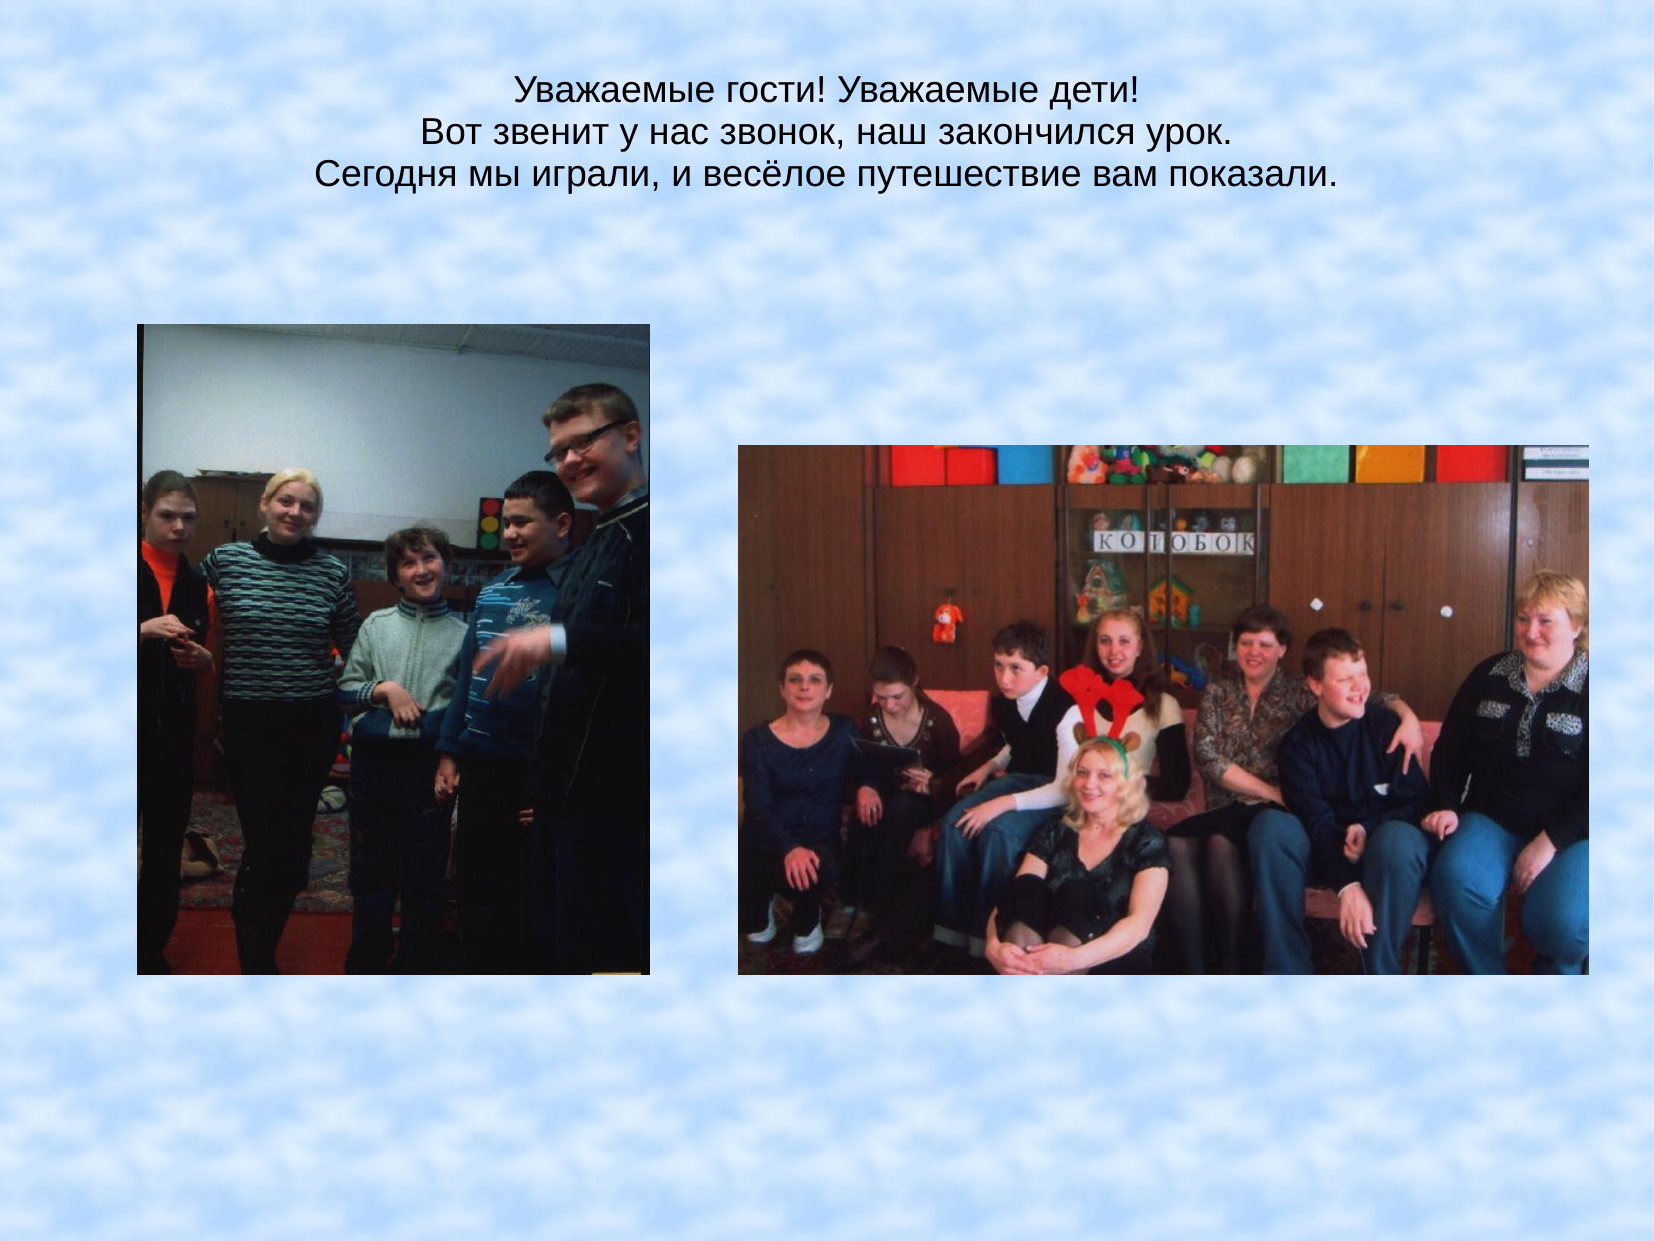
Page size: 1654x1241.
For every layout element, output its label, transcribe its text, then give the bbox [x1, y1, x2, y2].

subtitle Уважаемые гости! Уважаемые дети! Вот звенит у нас звонок, наш закончился урок. Сегодня мы играли, и весёлое путешествие вам показали. [82, 56, 1571, 207]
picture [0, 0, 1654, 1241]
